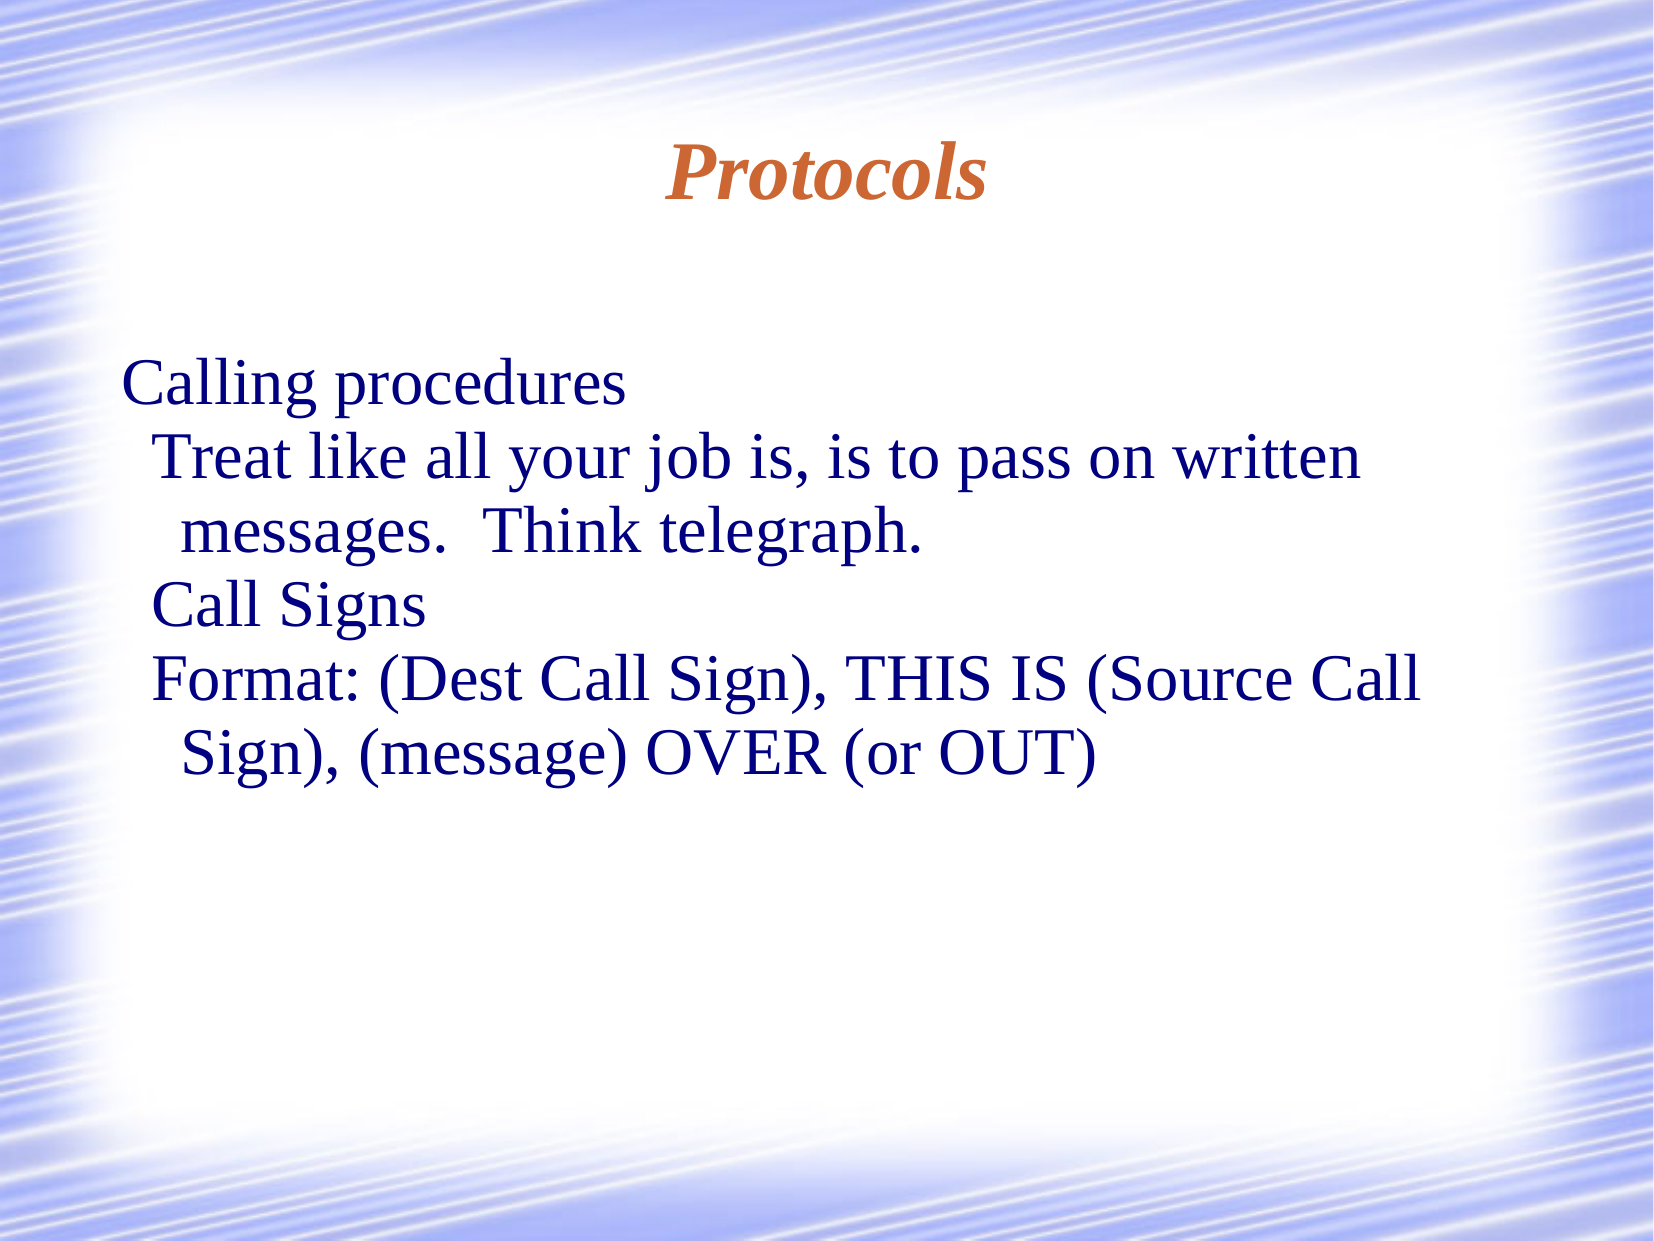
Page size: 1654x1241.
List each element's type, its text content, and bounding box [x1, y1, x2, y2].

list Calling procedures Treat like all your job is, is to pass on written messages. Think telegraph. Call Signs Format: (Dest Call Sign), THIS IS (Source Call Sign), (message) OVER (or OUT) [121, 344, 1534, 1127]
title Protocols [121, 67, 1534, 275]
picture [0, 0, 1654, 1241]
